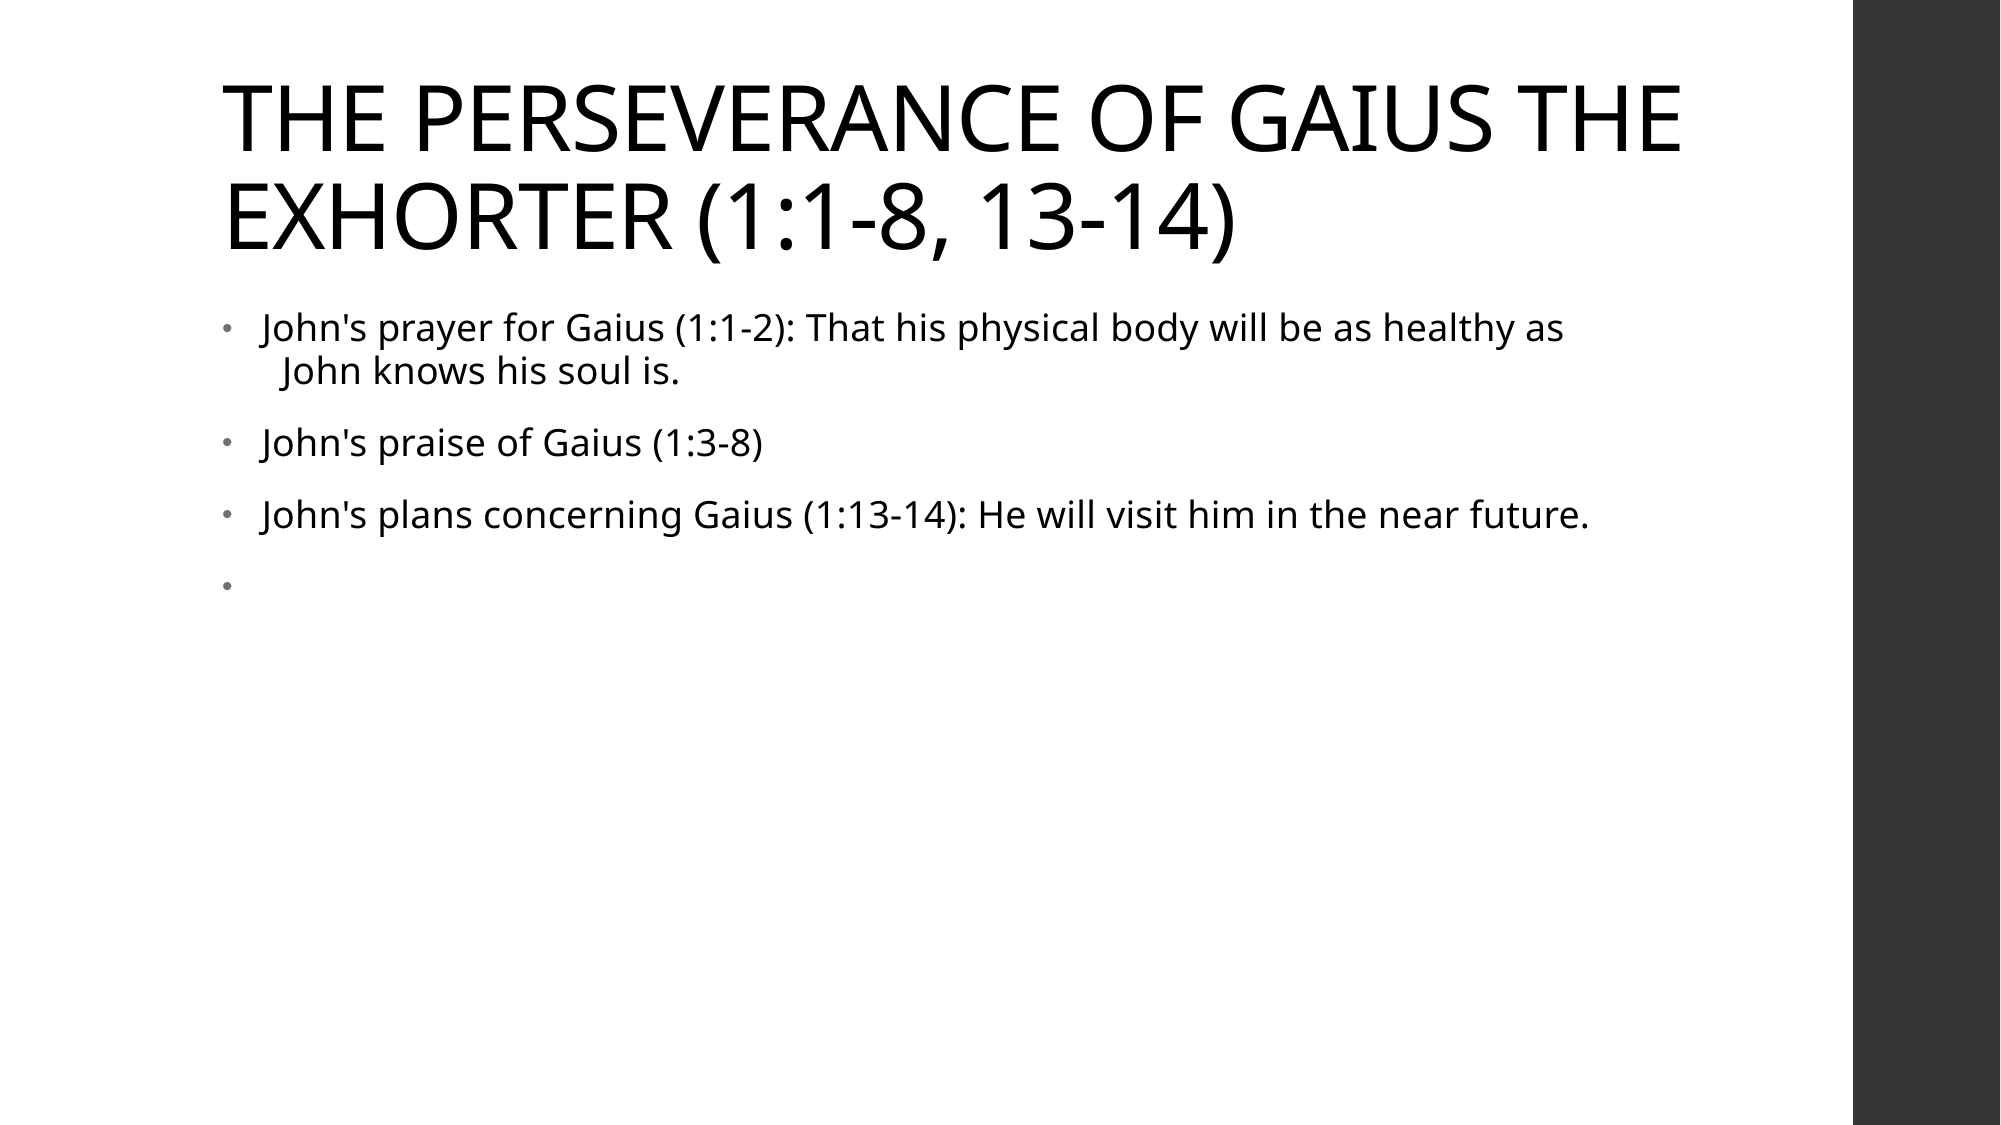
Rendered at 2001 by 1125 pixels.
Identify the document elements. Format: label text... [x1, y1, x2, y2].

title THE PERSEVERANCE OF GAIUS THE EXHORTER (1:1-8, 13-14) [206, 60, 1797, 278]
list John's prayer for Gaius (1:1-2): That his physical body will be as healthy as John knows his soul is. John's praise of Gaius (1:3-8) John's plans concerning Gaius (1:13-14): He will visit him in the near future. [206, 299, 1617, 1014]
